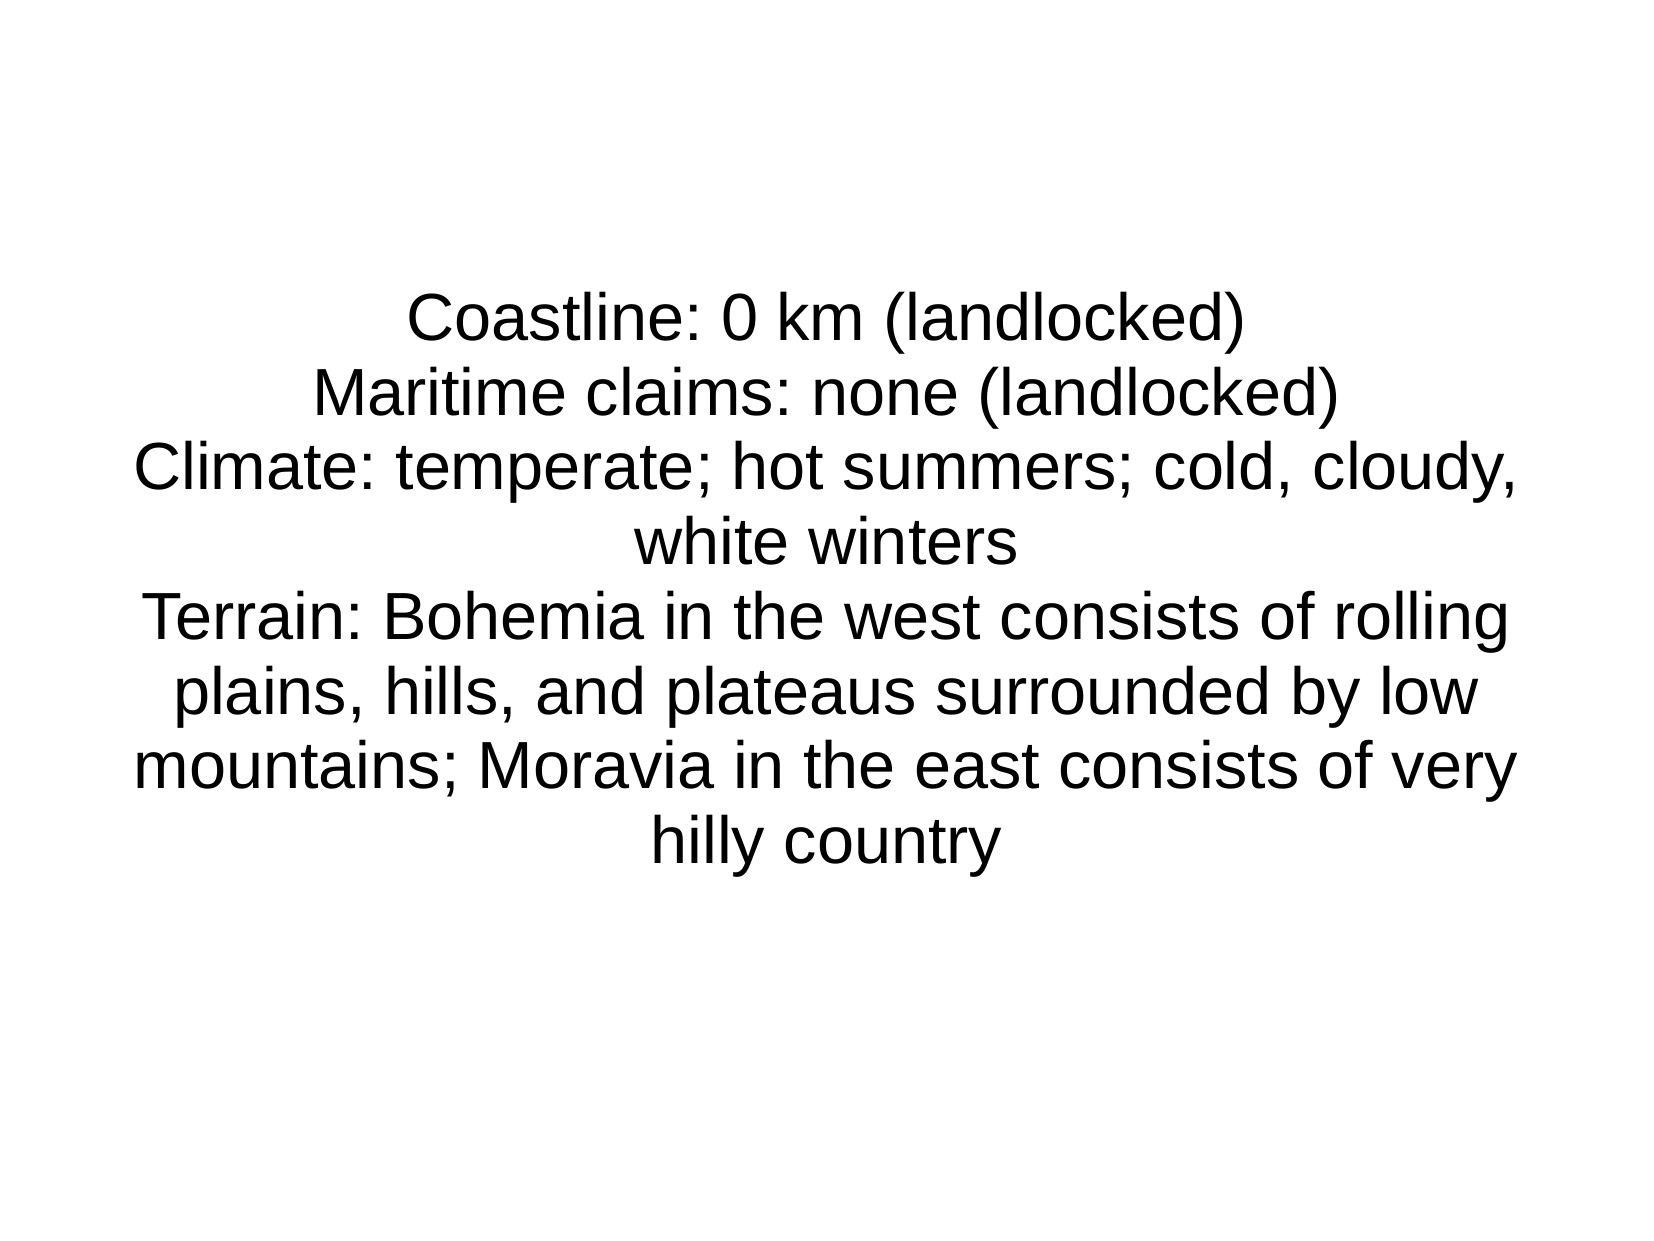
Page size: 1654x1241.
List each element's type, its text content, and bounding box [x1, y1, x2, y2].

text_box Coastline: 0 km (landlocked) Maritime claims: none (landlocked) Climate: temperate; hot summers; cold, cloudy, white winters Terrain: Bohemia in the west consists of rolling plains, hills, and plateaus surrounded by low mountains; Moravia in the east consists of very hilly country [82, 56, 1571, 1102]
